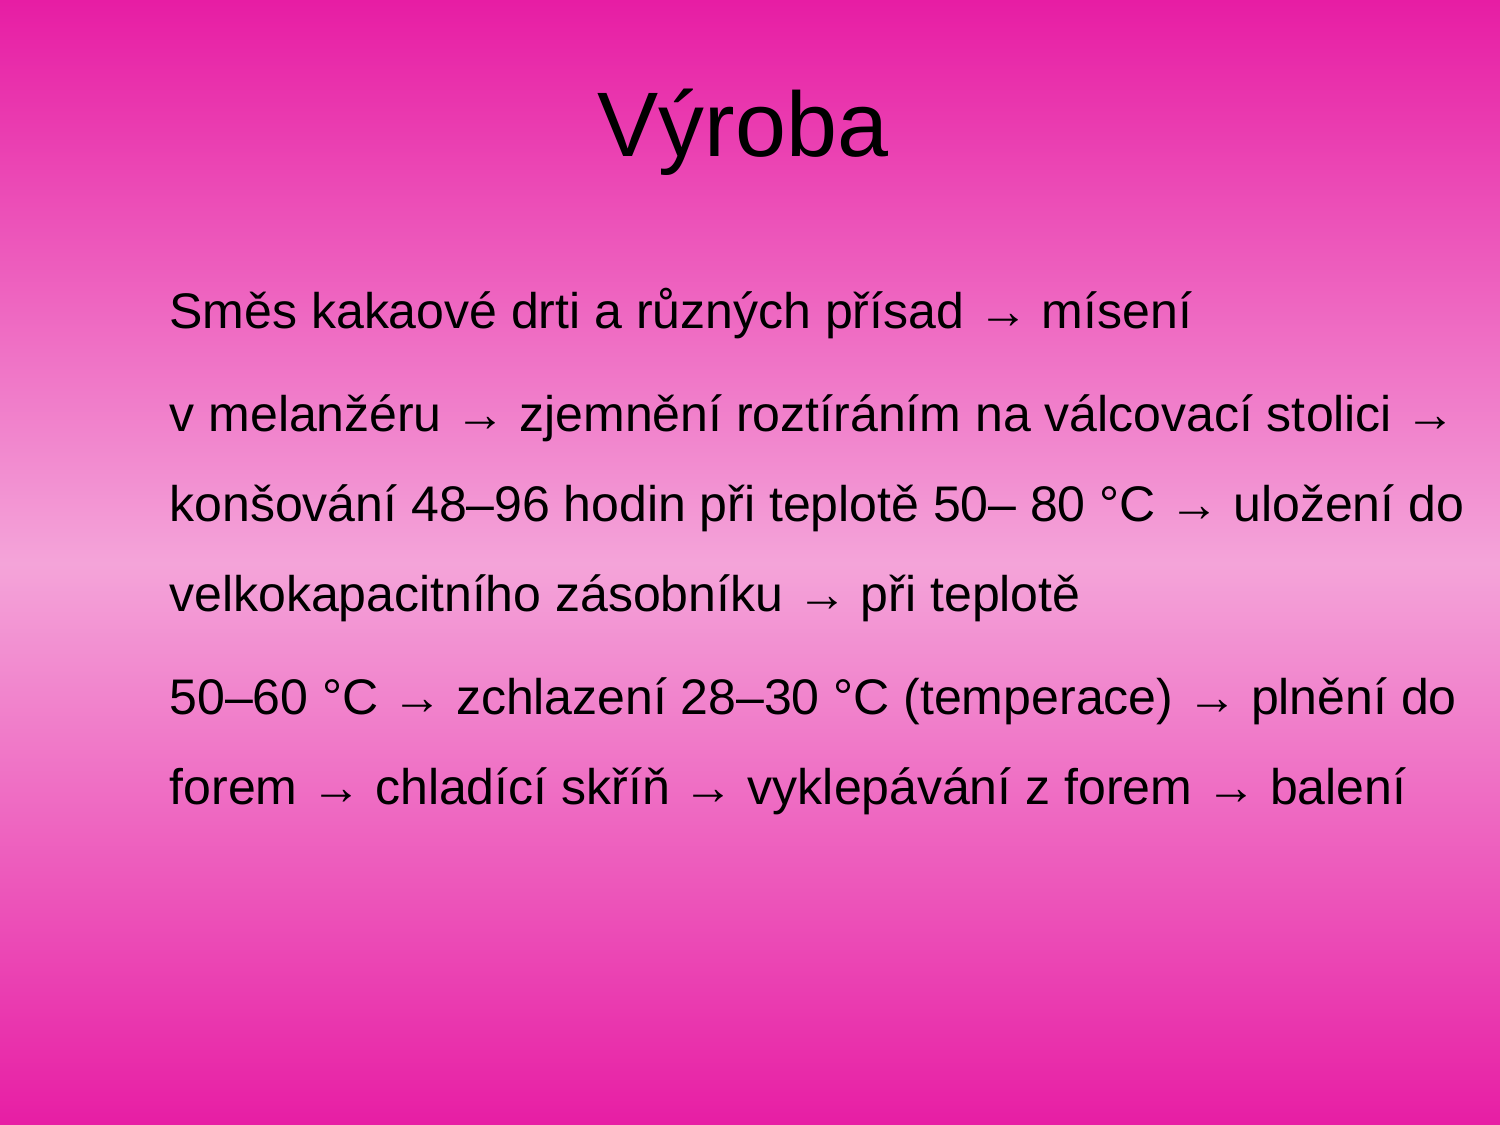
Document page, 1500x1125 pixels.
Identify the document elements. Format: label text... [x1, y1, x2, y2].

title Výroba [105, 46, 1381, 194]
list Směs kakaové drti a různých přísad → mísení v melanžéru → zjemnění roztíráním na válcovací stolici → konšování 48–96 hodin při teplotě 50– 80 °C → uložení do velkokapacitního zásobníku → při teplotě 50–60 °C → zchlazení 28–30 °C (temperace) → plnění do forem → chladící skříň → vyklepávání z forem → balení [70, 234, 1500, 1008]
